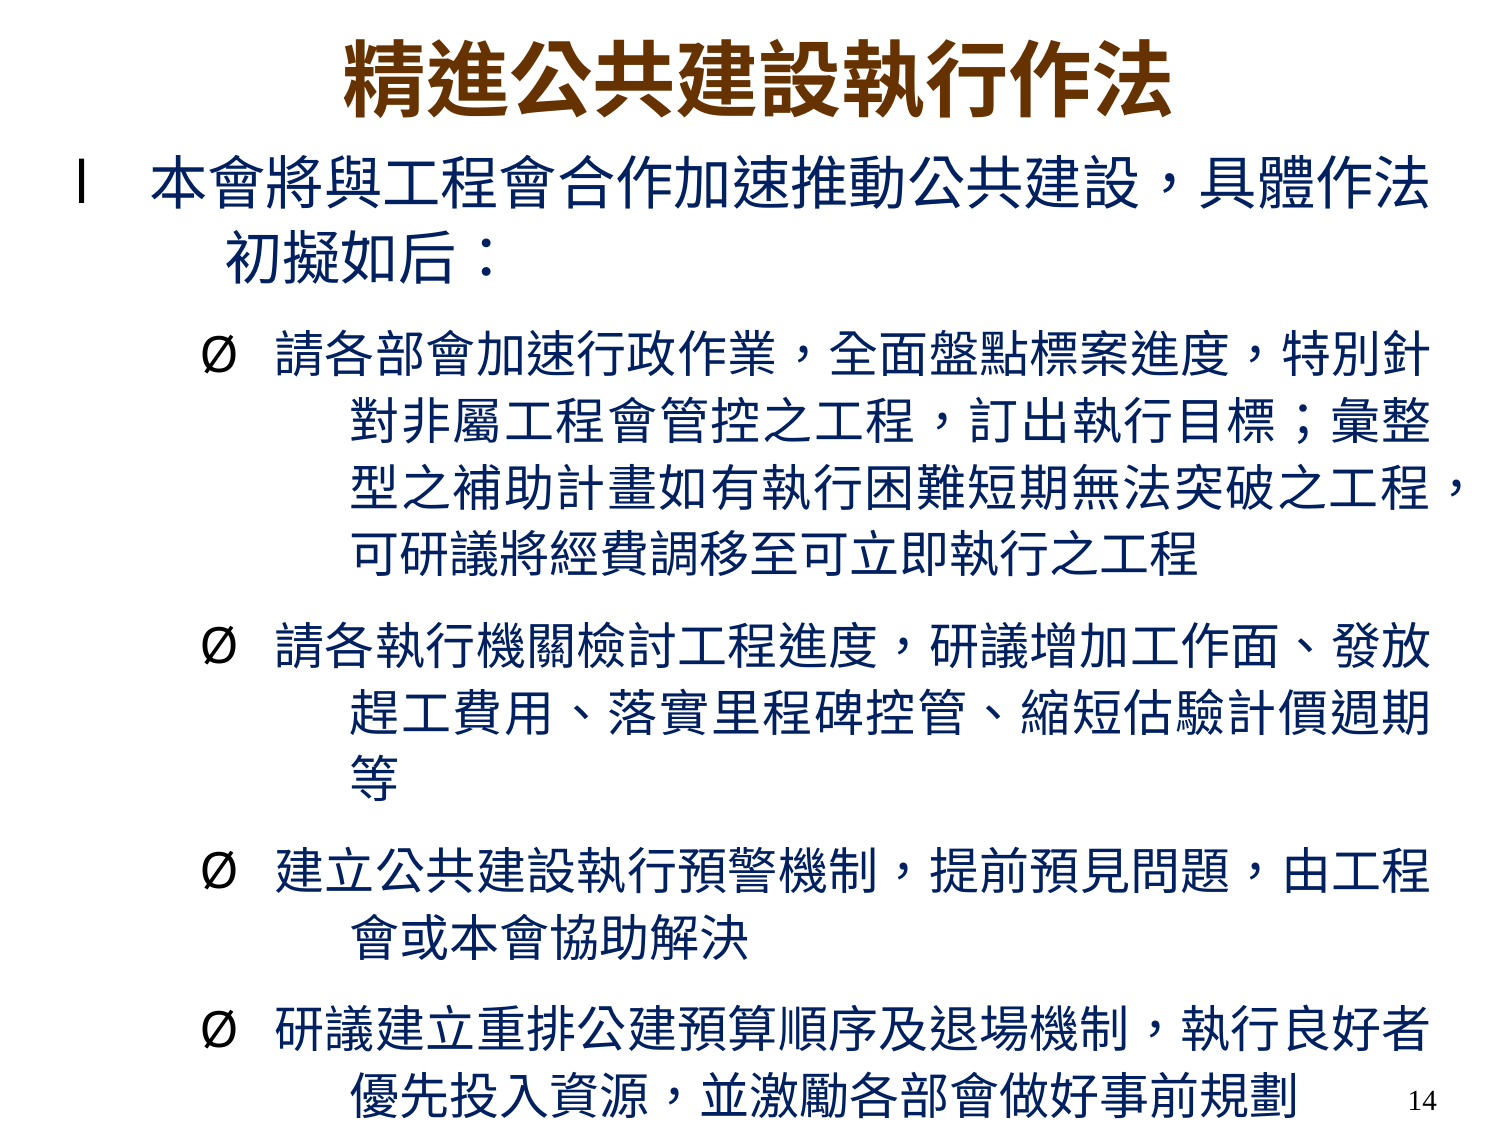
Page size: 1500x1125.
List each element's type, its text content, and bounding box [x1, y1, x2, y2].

title 精進公共建設執行作法 [0, 19, 1500, 129]
text_box 本會將與工程會合作加速推動公共建設，具體作法初擬如后： 請各部會加速行政作業，全面盤點標案進度，特別針對非屬工程會管控之工程，訂出執行目標；彙整型之補助計畫如有執行困難短期無法突破之工程，可研議將經費調移至可立即執行之工程 請各執行機關檢討工程進度，研議增加工作面、發放趕工費用、落實里程碑控管、縮短估驗計價週期等 建立公共建設執行預警機制，提前預見問題，由工程會或本會協助解決 研議建立重排公建預算順序及退場機制，執行良好者優先投入資源，並激勵各部會做好事前規劃 [29, 133, 1447, 1125]
